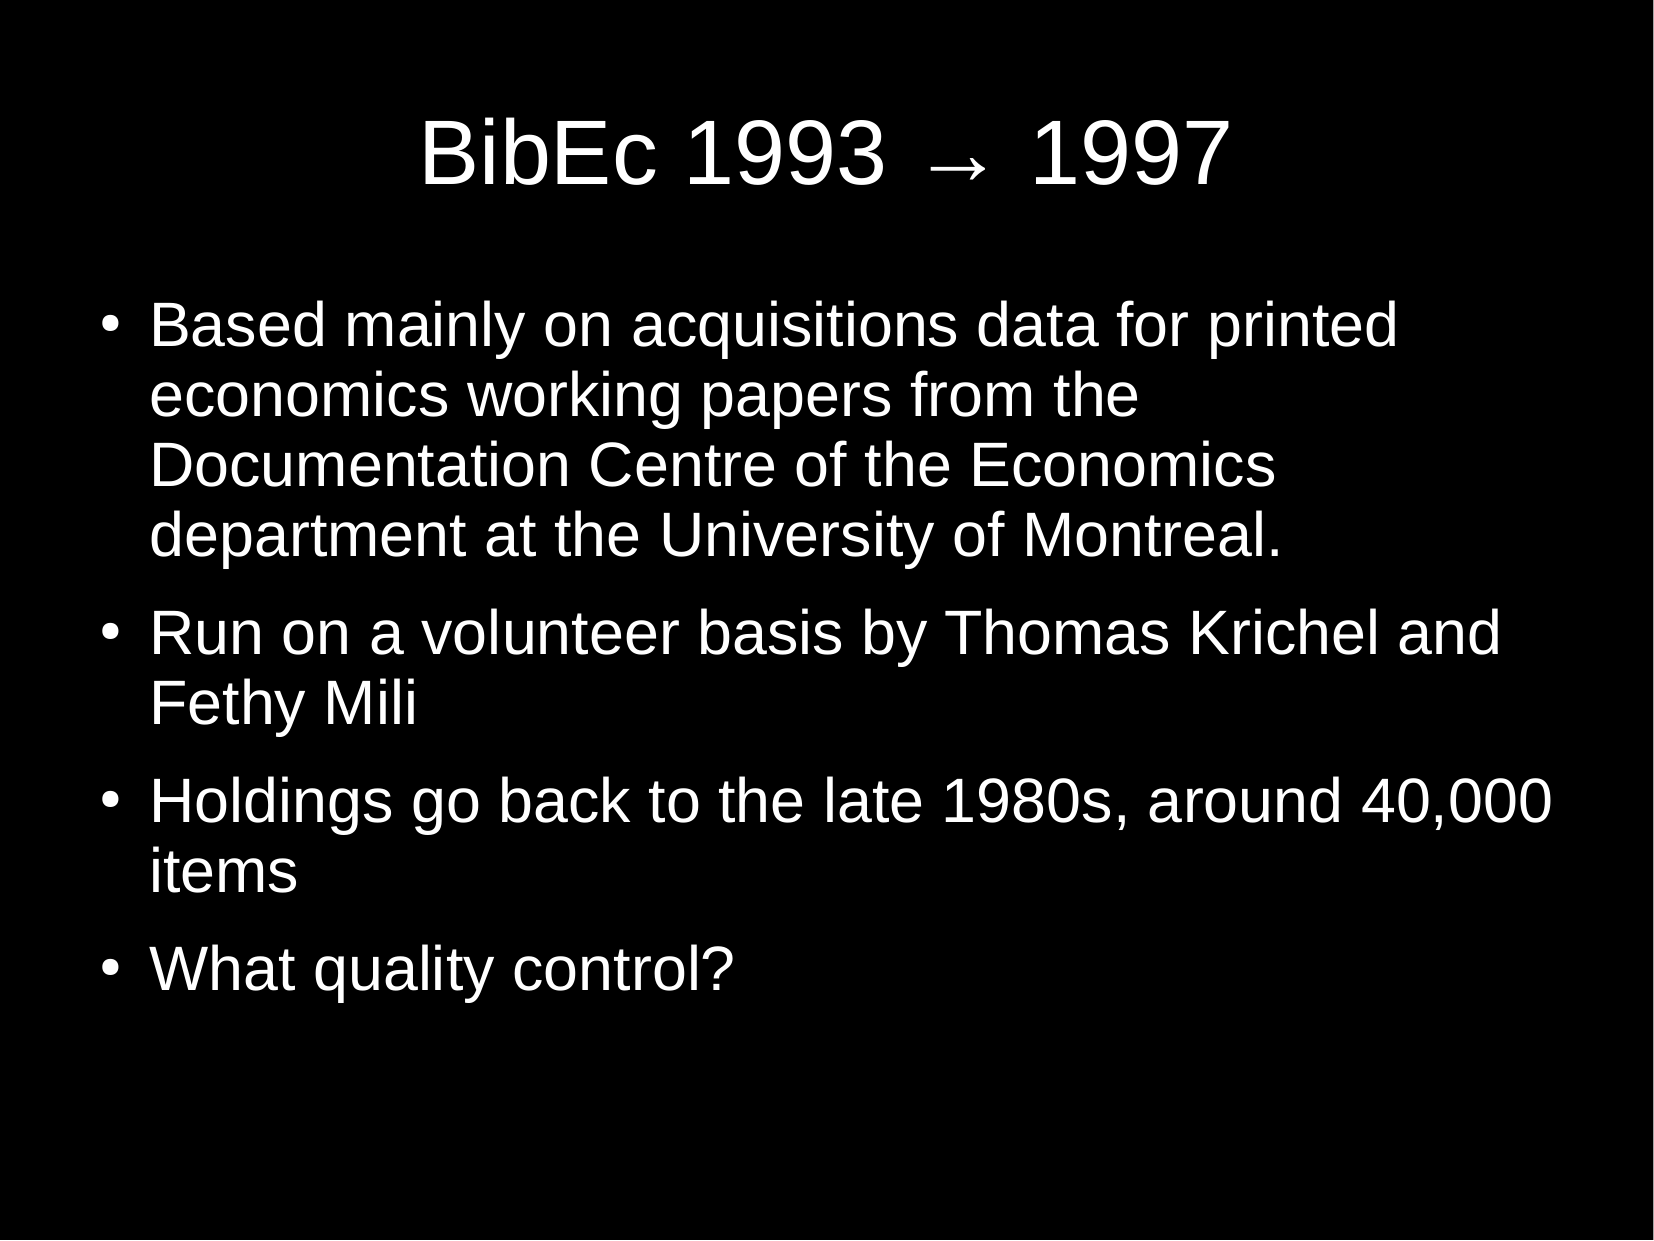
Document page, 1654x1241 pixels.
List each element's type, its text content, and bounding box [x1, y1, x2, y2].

title BibEc 1993 → 1997 [82, 49, 1571, 257]
text_box [82, 290, 1571, 1010]
